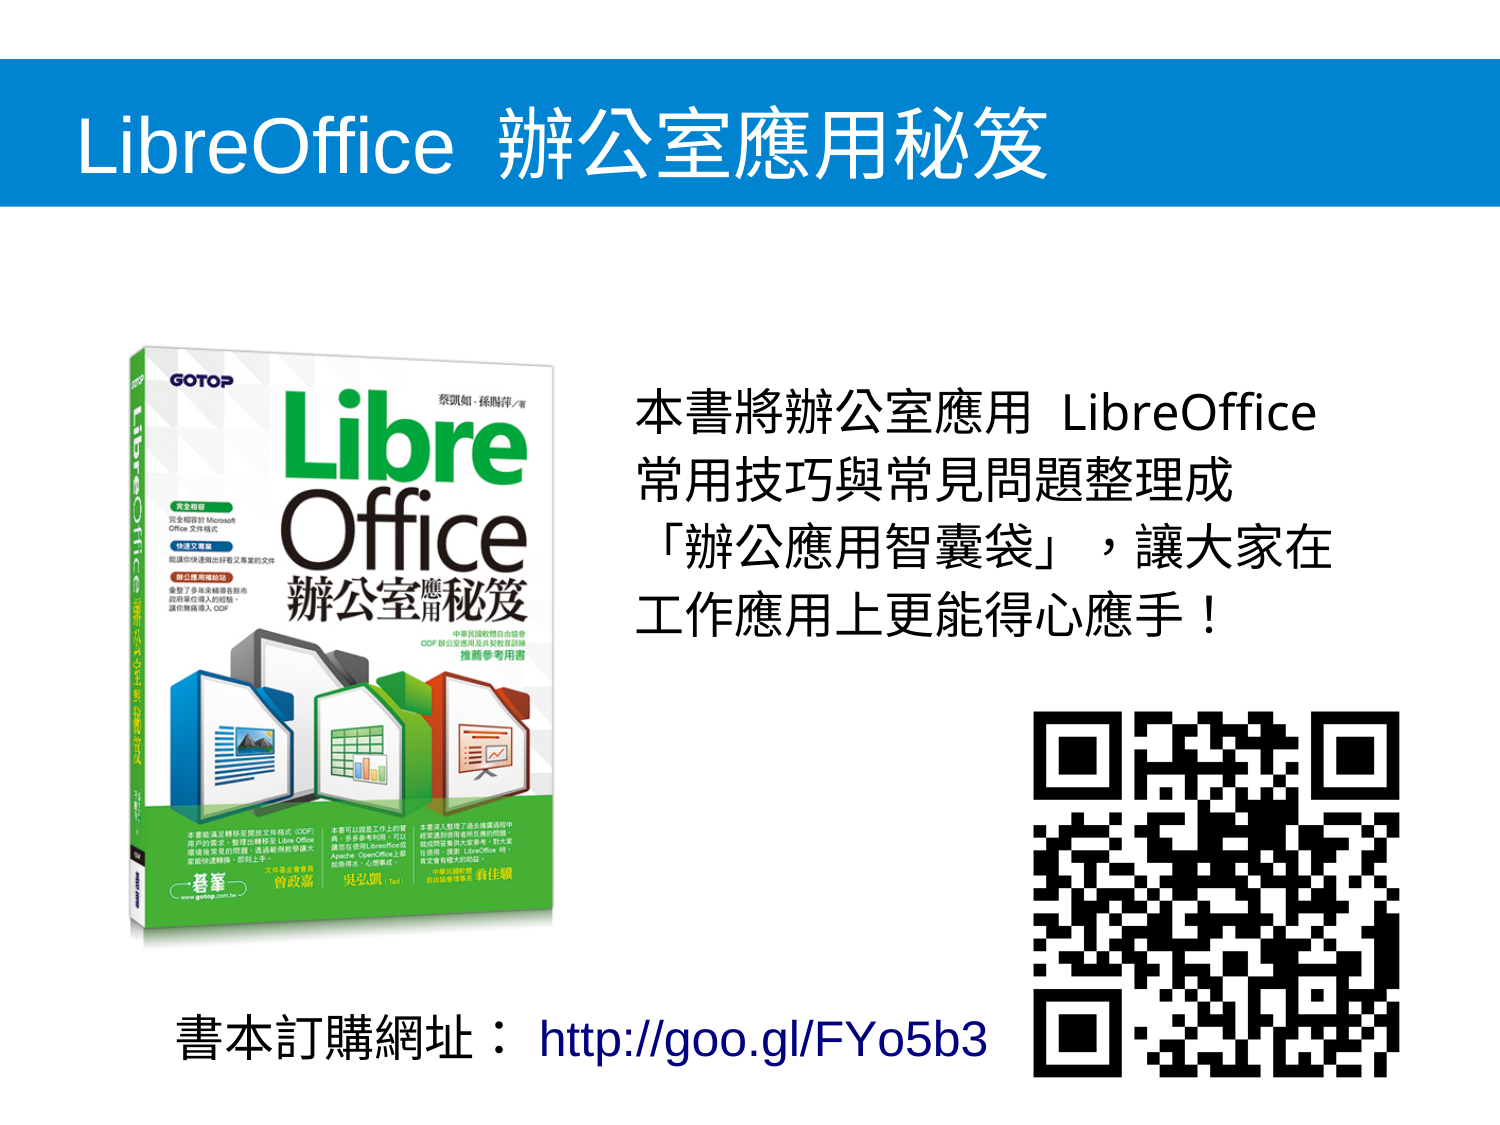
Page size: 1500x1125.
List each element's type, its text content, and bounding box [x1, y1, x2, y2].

picture [1021, 699, 1412, 1090]
title LibreOffice 辦公室應用秘笈 [75, 44, 1425, 233]
text_box 書本訂購網址：http://goo.gl/FYo5b3 [159, 994, 1010, 1069]
text_box 本書將辦公室應用 LibreOffice 常用技巧與常見問題整理成 「辦公應用智囊袋」，讓大家在工作應用上更能得心應手！ [620, 369, 1376, 621]
picture [88, 295, 597, 984]
